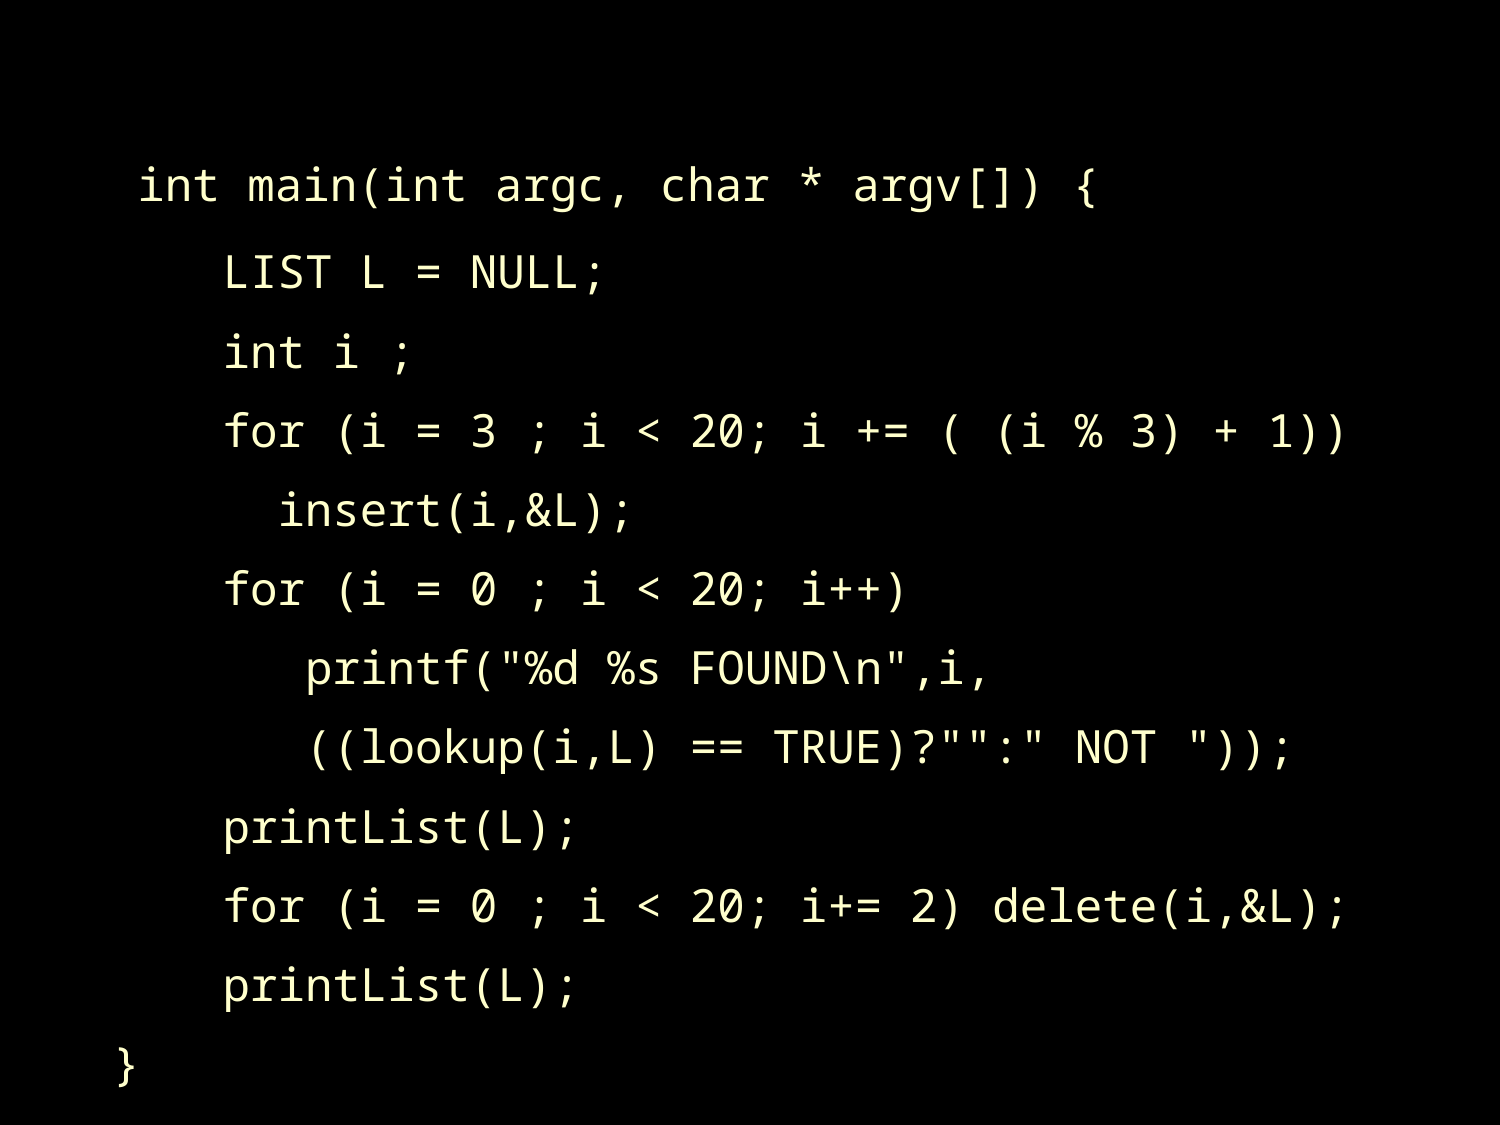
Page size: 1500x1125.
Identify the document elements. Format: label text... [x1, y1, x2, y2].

list int main(int argc, char * argv[]) { LIST L = NULL; int i ; for (i = 3 ; i < 20; i += ( (i % 3) + 1)) insert(i,&L); for (i = 0 ; i < 20; i++) printf("%d %s FOUND\n",i, ((lookup(i,L) == TRUE)?"":" NOT ")); printList(L); for (i = 0 ; i < 20; i+= 2) delete(i,&L); printList(L); } [112, 112, 1426, 1011]
